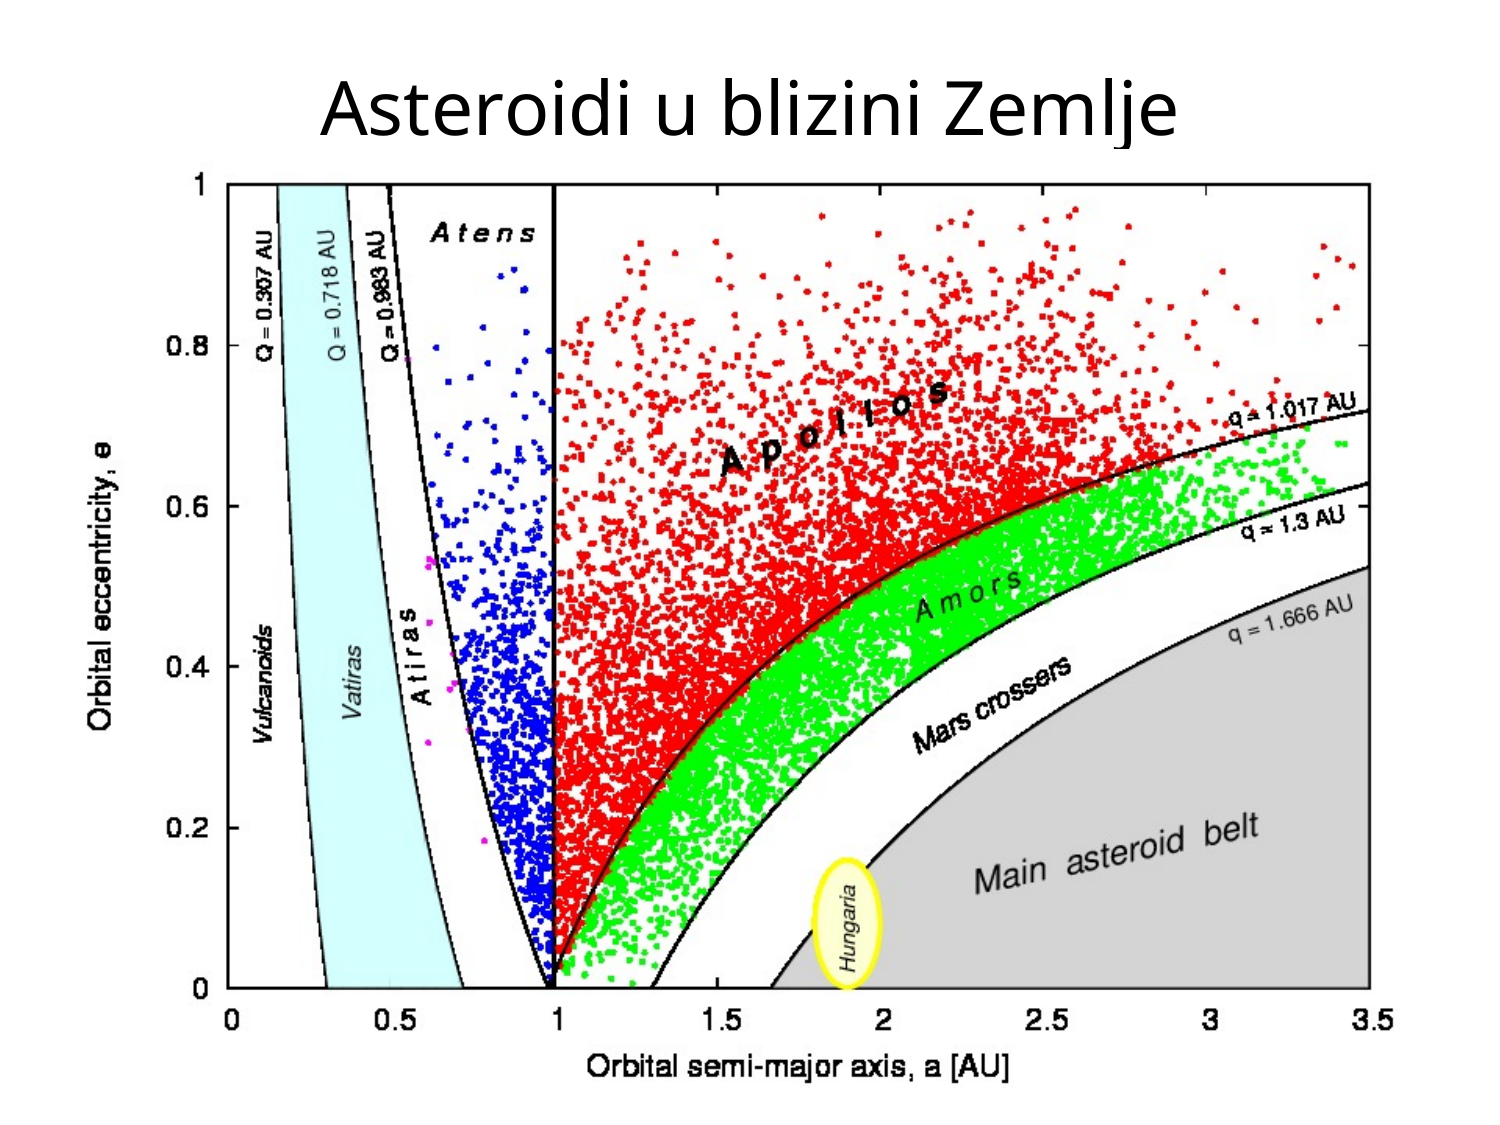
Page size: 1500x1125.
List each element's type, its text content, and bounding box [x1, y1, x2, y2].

title Asteroidi u blizini Zemlje [112, 37, 1388, 149]
picture [75, 149, 1426, 1088]
